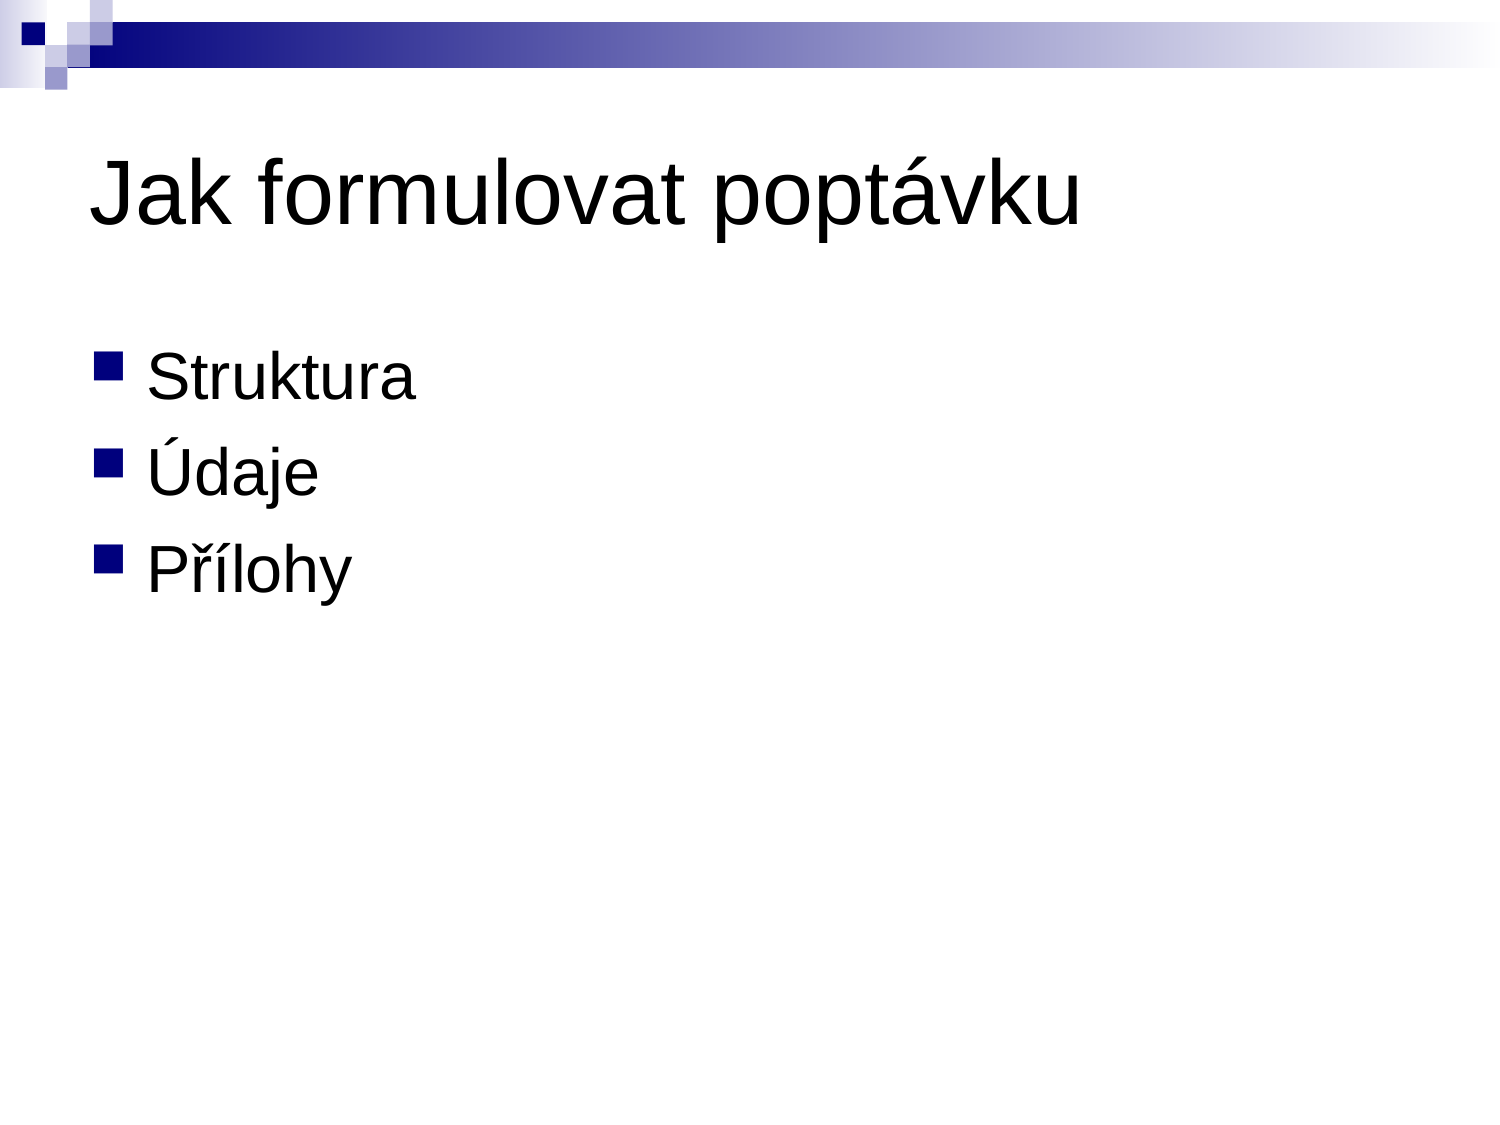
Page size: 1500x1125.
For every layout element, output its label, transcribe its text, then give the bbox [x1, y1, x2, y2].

title Jak formulovat poptávku [75, 75, 1426, 301]
list Struktura Údaje Přílohy [75, 324, 1426, 963]
